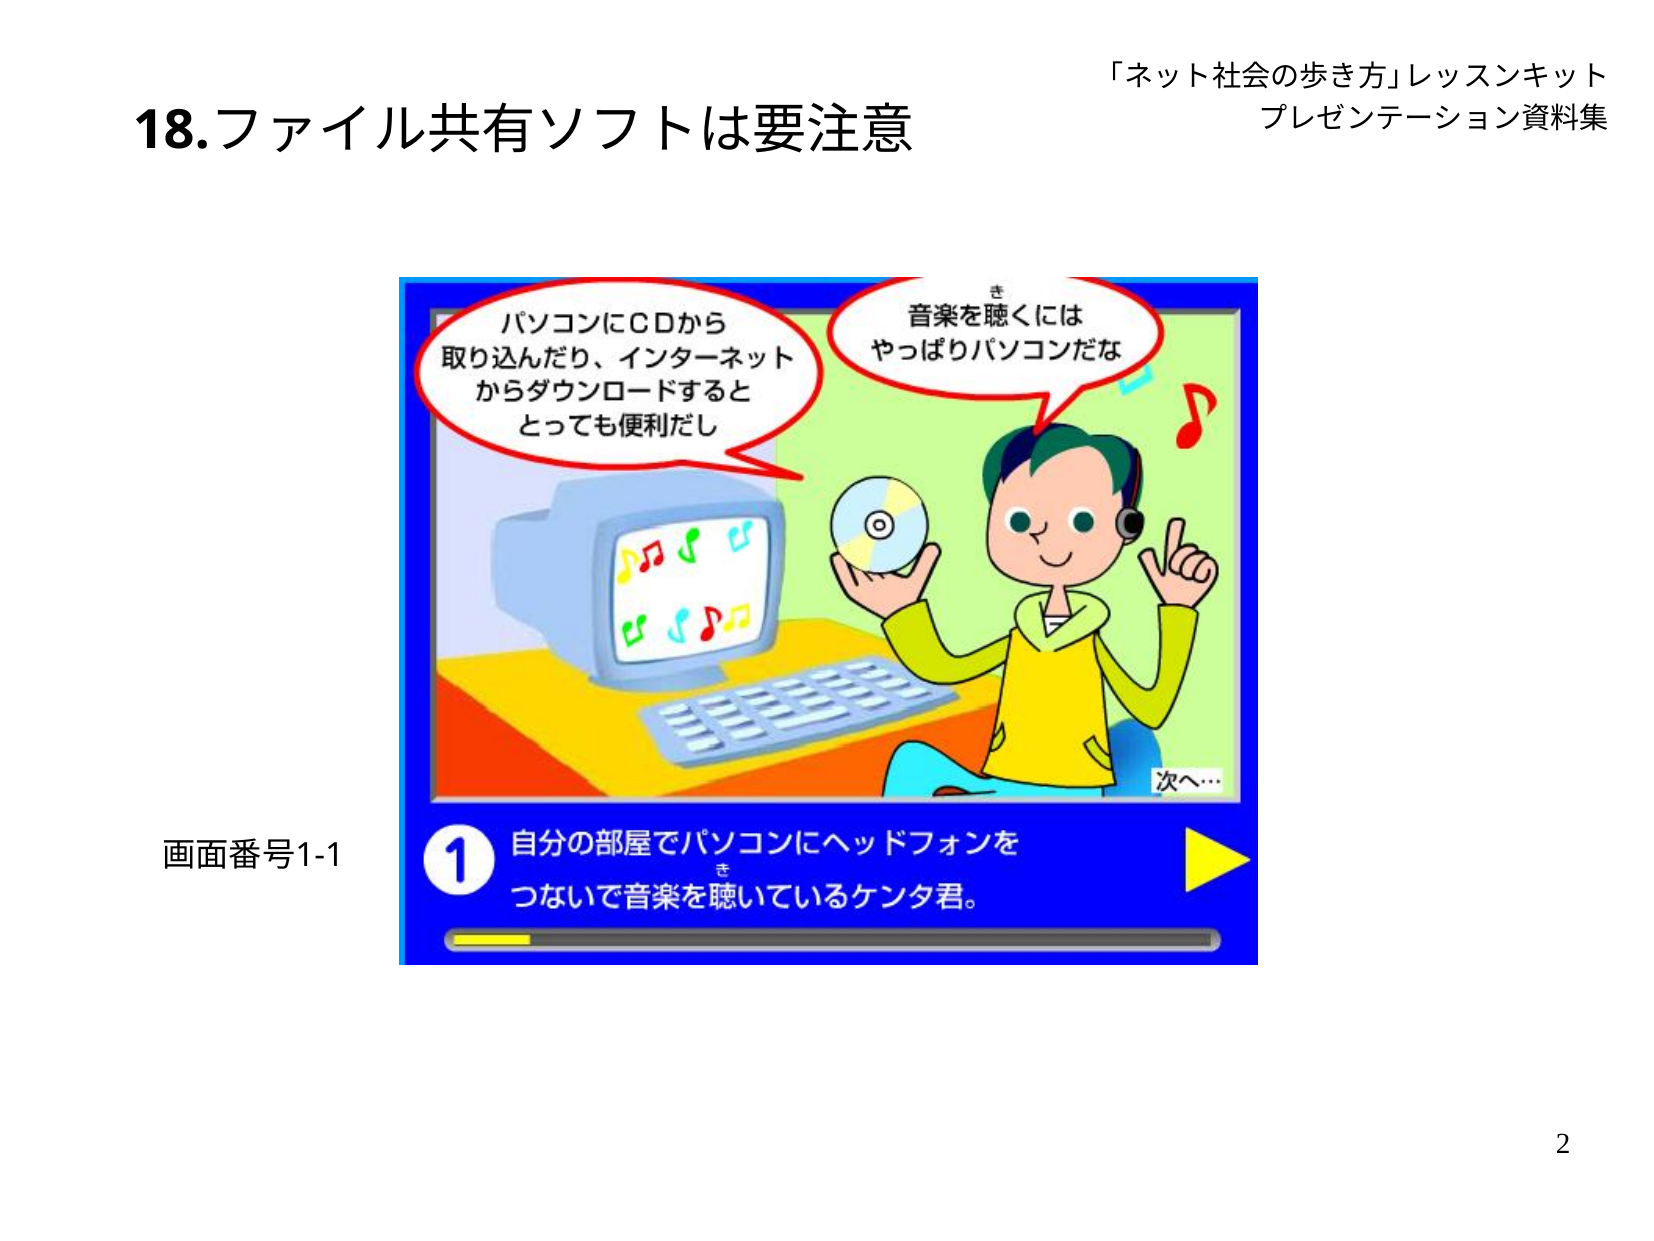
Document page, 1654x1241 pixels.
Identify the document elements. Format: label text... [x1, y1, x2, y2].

text_box 画面番号1-1 [147, 826, 384, 882]
text_box 18.ファイル共有ソフトは要注意 [118, 88, 1241, 169]
text_box 「ネット社会の歩き方」レッスンキットプレゼンテーション資料集 [1062, 44, 1625, 145]
picture [399, 277, 1258, 965]
